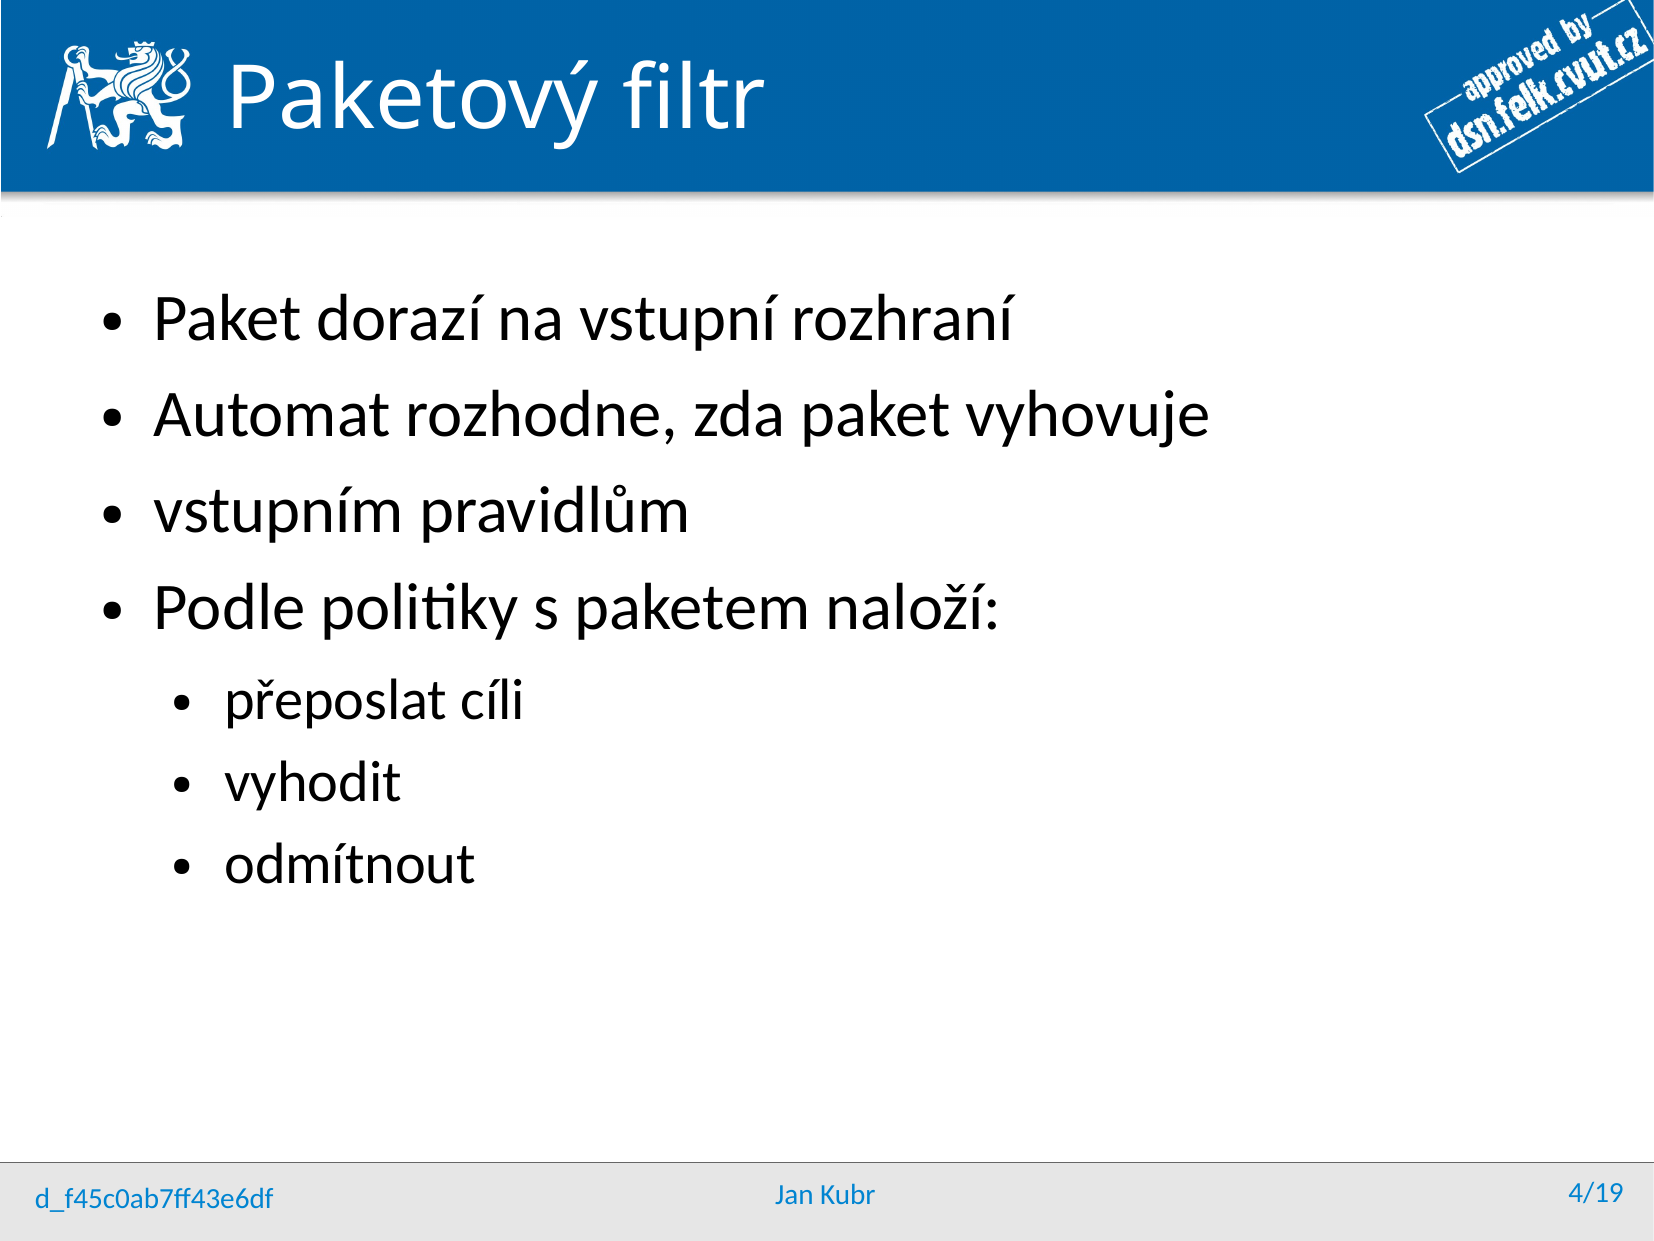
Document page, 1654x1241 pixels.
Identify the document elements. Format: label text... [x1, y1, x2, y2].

list Paket dorazí na vstupní rozhraní Automat rozhodne, zda paket vyhovuje vstupním pravidlům Podle politiky s paketem naloží: přeposlat cíli vyhodit odmítnout [82, 290, 1571, 1010]
title Paketový filtr [225, 0, 1426, 188]
picture [1, 0, 1654, 217]
